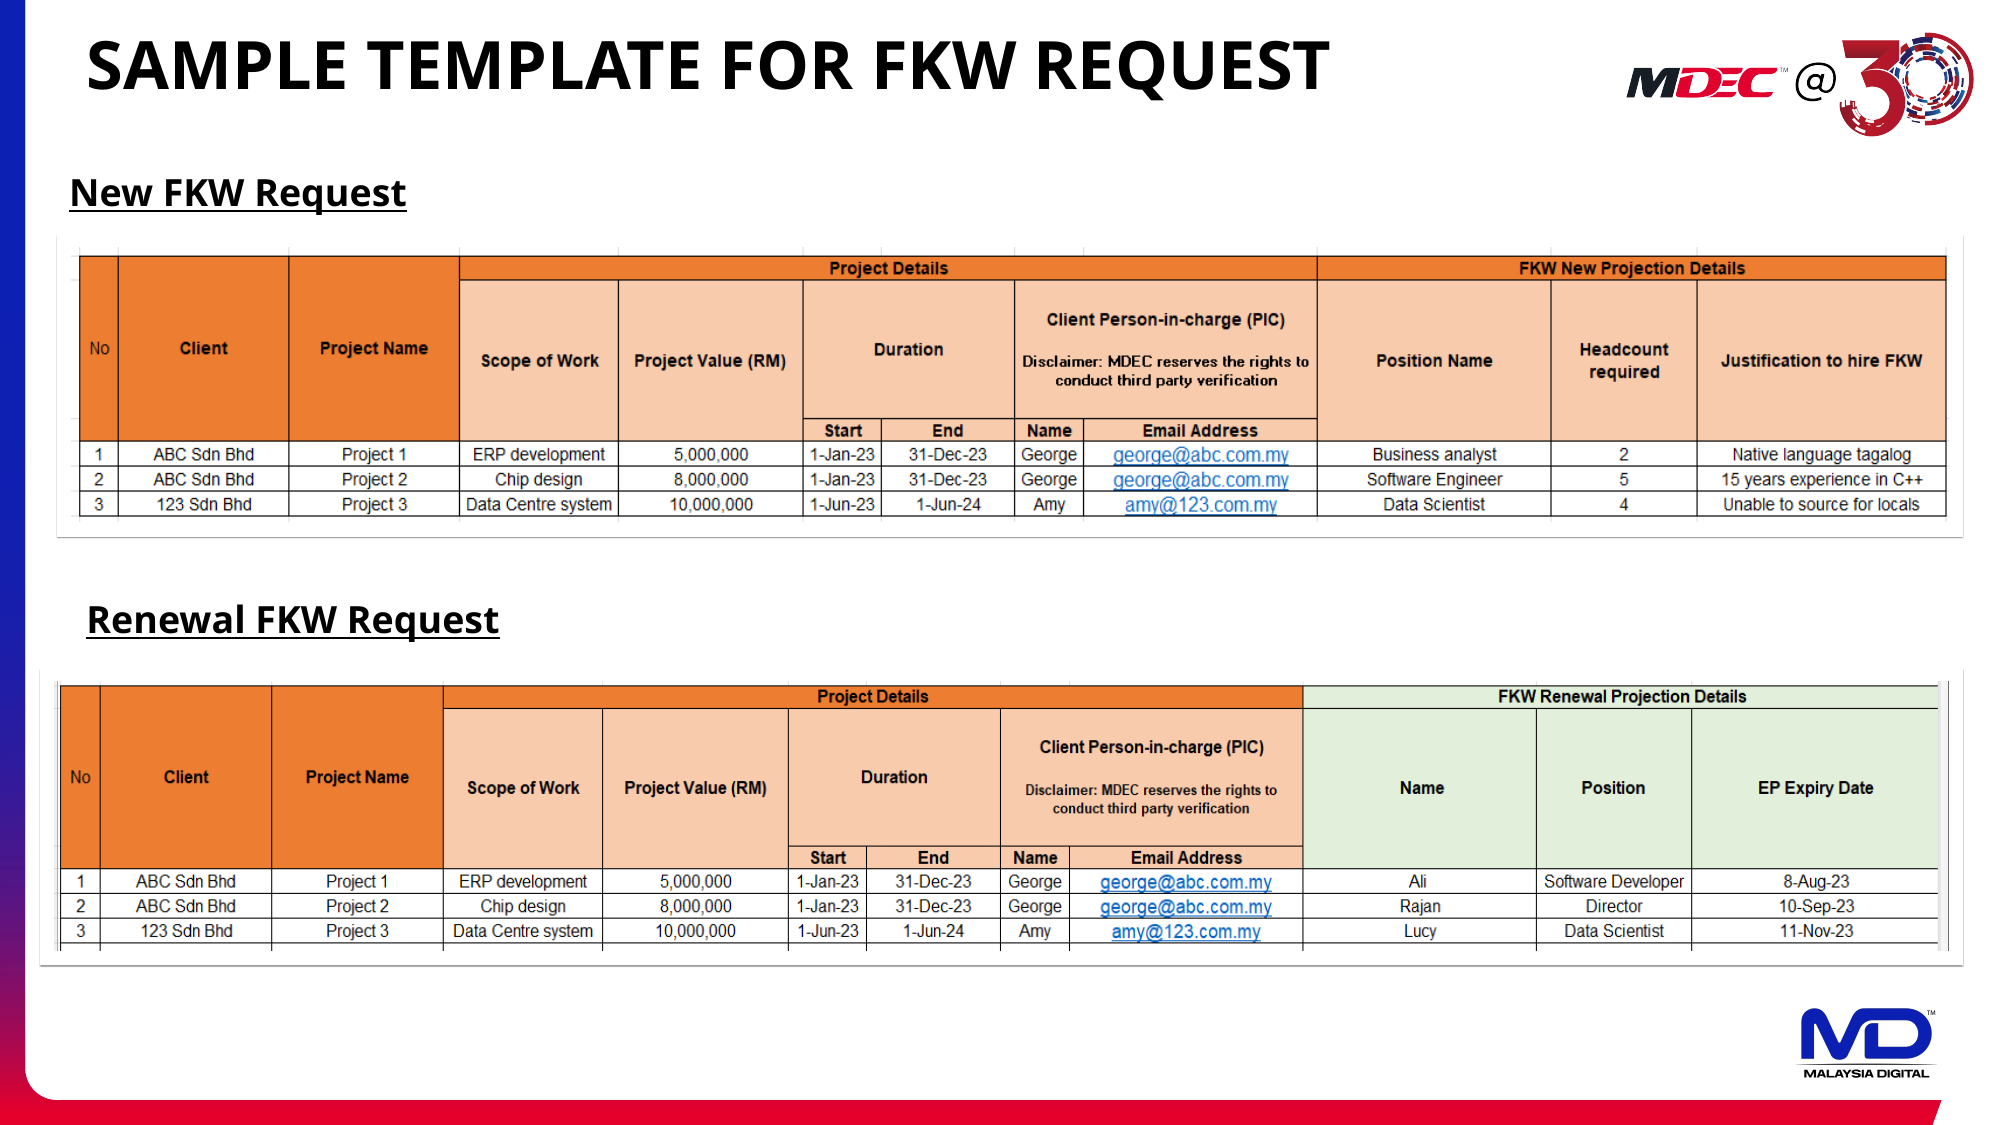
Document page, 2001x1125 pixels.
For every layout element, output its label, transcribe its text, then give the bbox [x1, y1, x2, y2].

text_box Renewal FKW Request [71, 588, 877, 650]
text_box New FKW Request [54, 161, 797, 223]
title SAMPLE TEMPLATE FOR FKW REQUEST [71, 0, 1758, 137]
picture [71, 247, 1949, 523]
picture [54, 680, 1949, 951]
